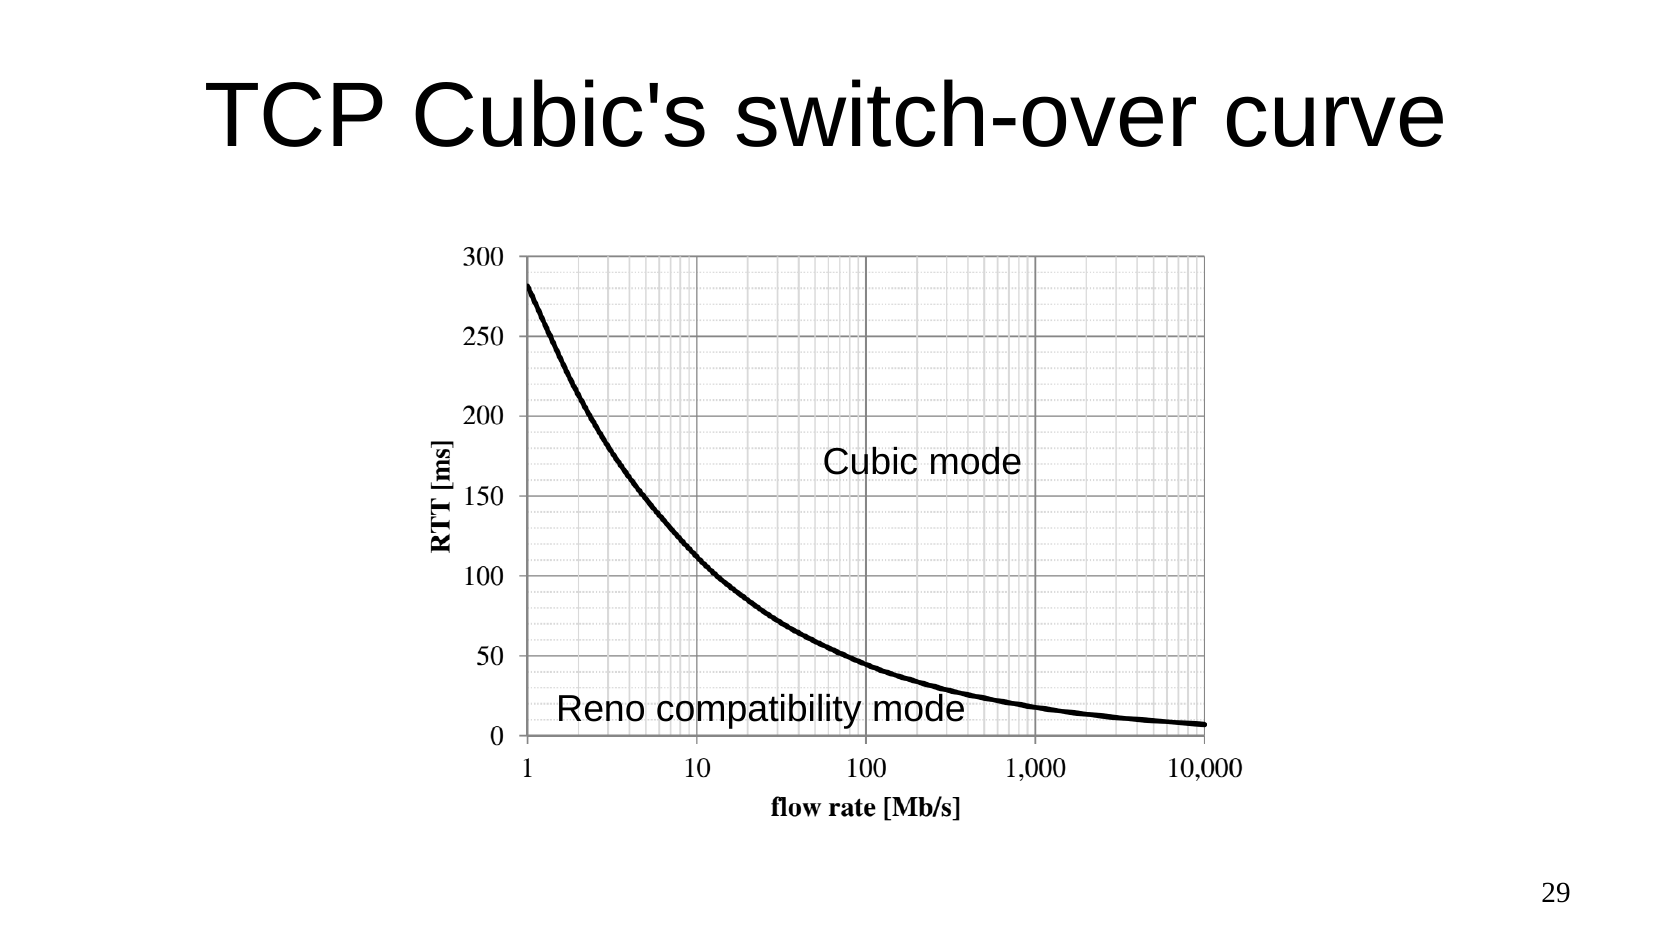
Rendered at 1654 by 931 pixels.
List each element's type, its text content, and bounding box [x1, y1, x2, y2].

text_box Cubic mode [807, 433, 1038, 491]
title TCP Cubic's switch-over curve [82, 37, 1571, 193]
text_box Reno compatibility mode [541, 679, 981, 737]
picture [392, 229, 1269, 850]
